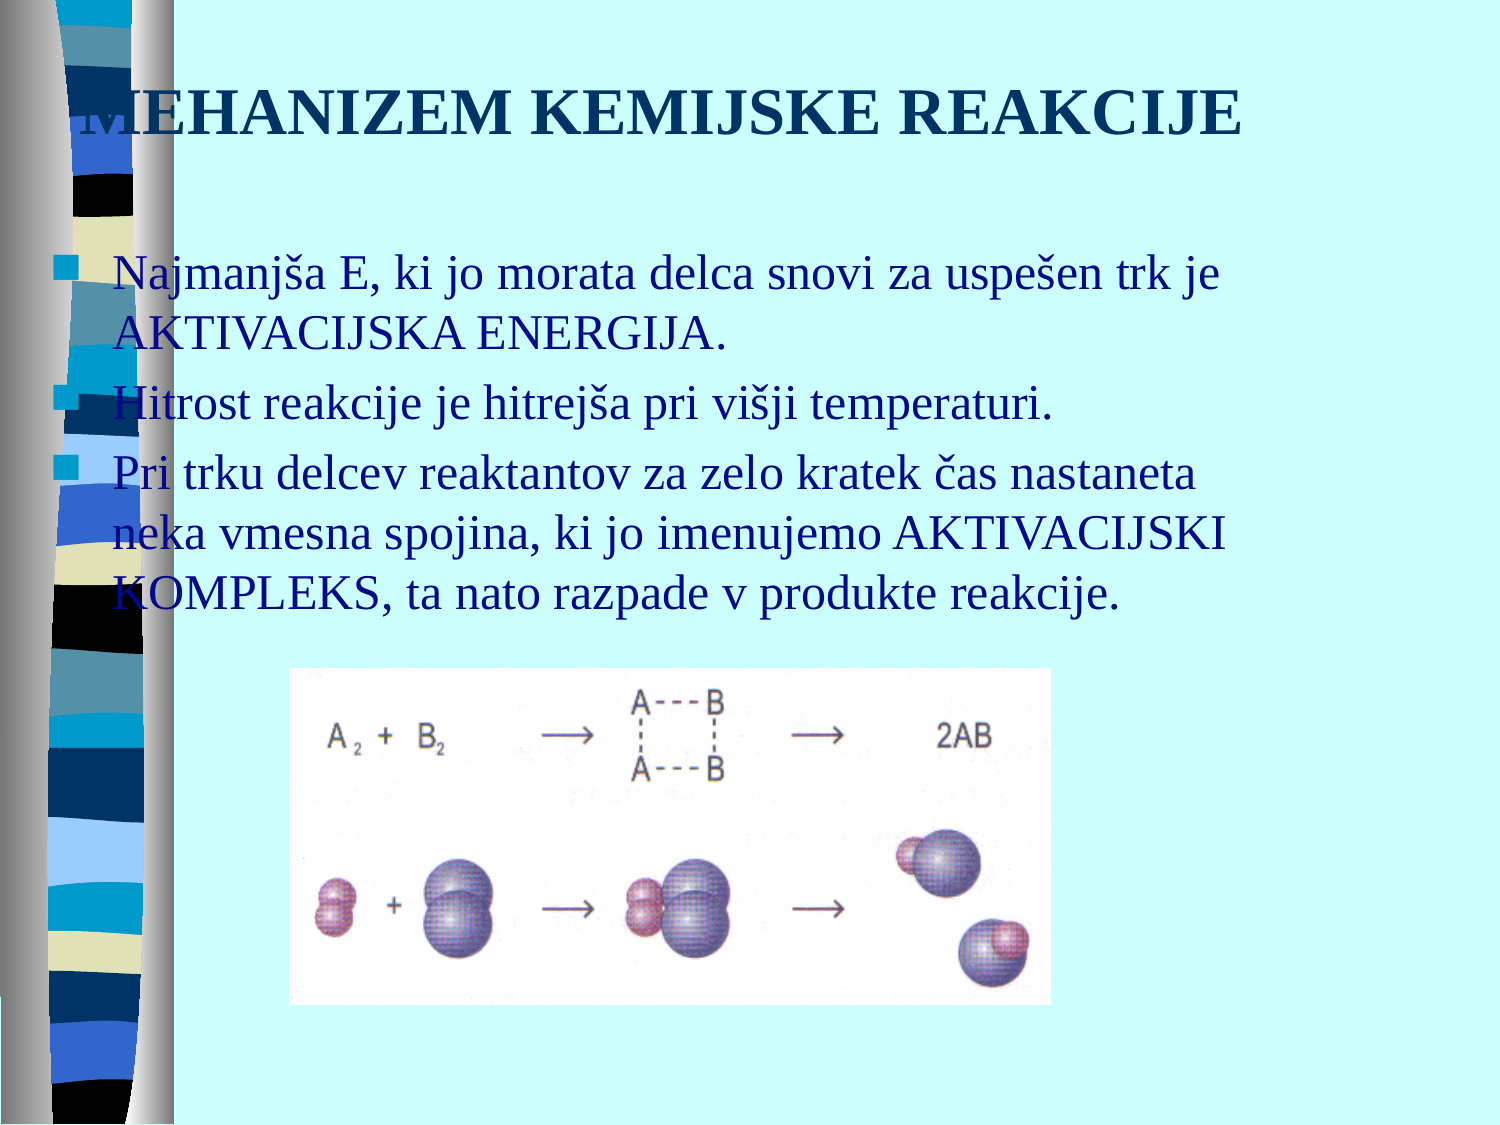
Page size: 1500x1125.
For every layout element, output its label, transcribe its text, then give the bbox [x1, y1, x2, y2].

title MEHANIZEM KEMIJSKE REAKCIJE [64, 42, 1340, 173]
list Najmanjša E, ki jo morata delca snovi za uspešen trk je AKTIVACIJSKA ENERGIJA. Hitrost reakcije je hitrejša pri višji temperaturi. Pri trku delcev reaktantov za zelo kratek čas nastaneta neka vmesna spojina, ki jo imenujemo AKTIVACIJSKI KOMPLEKS, ta nato razpade v produkte reakcije. [41, 231, 1317, 988]
picture [289, 668, 1051, 1005]
